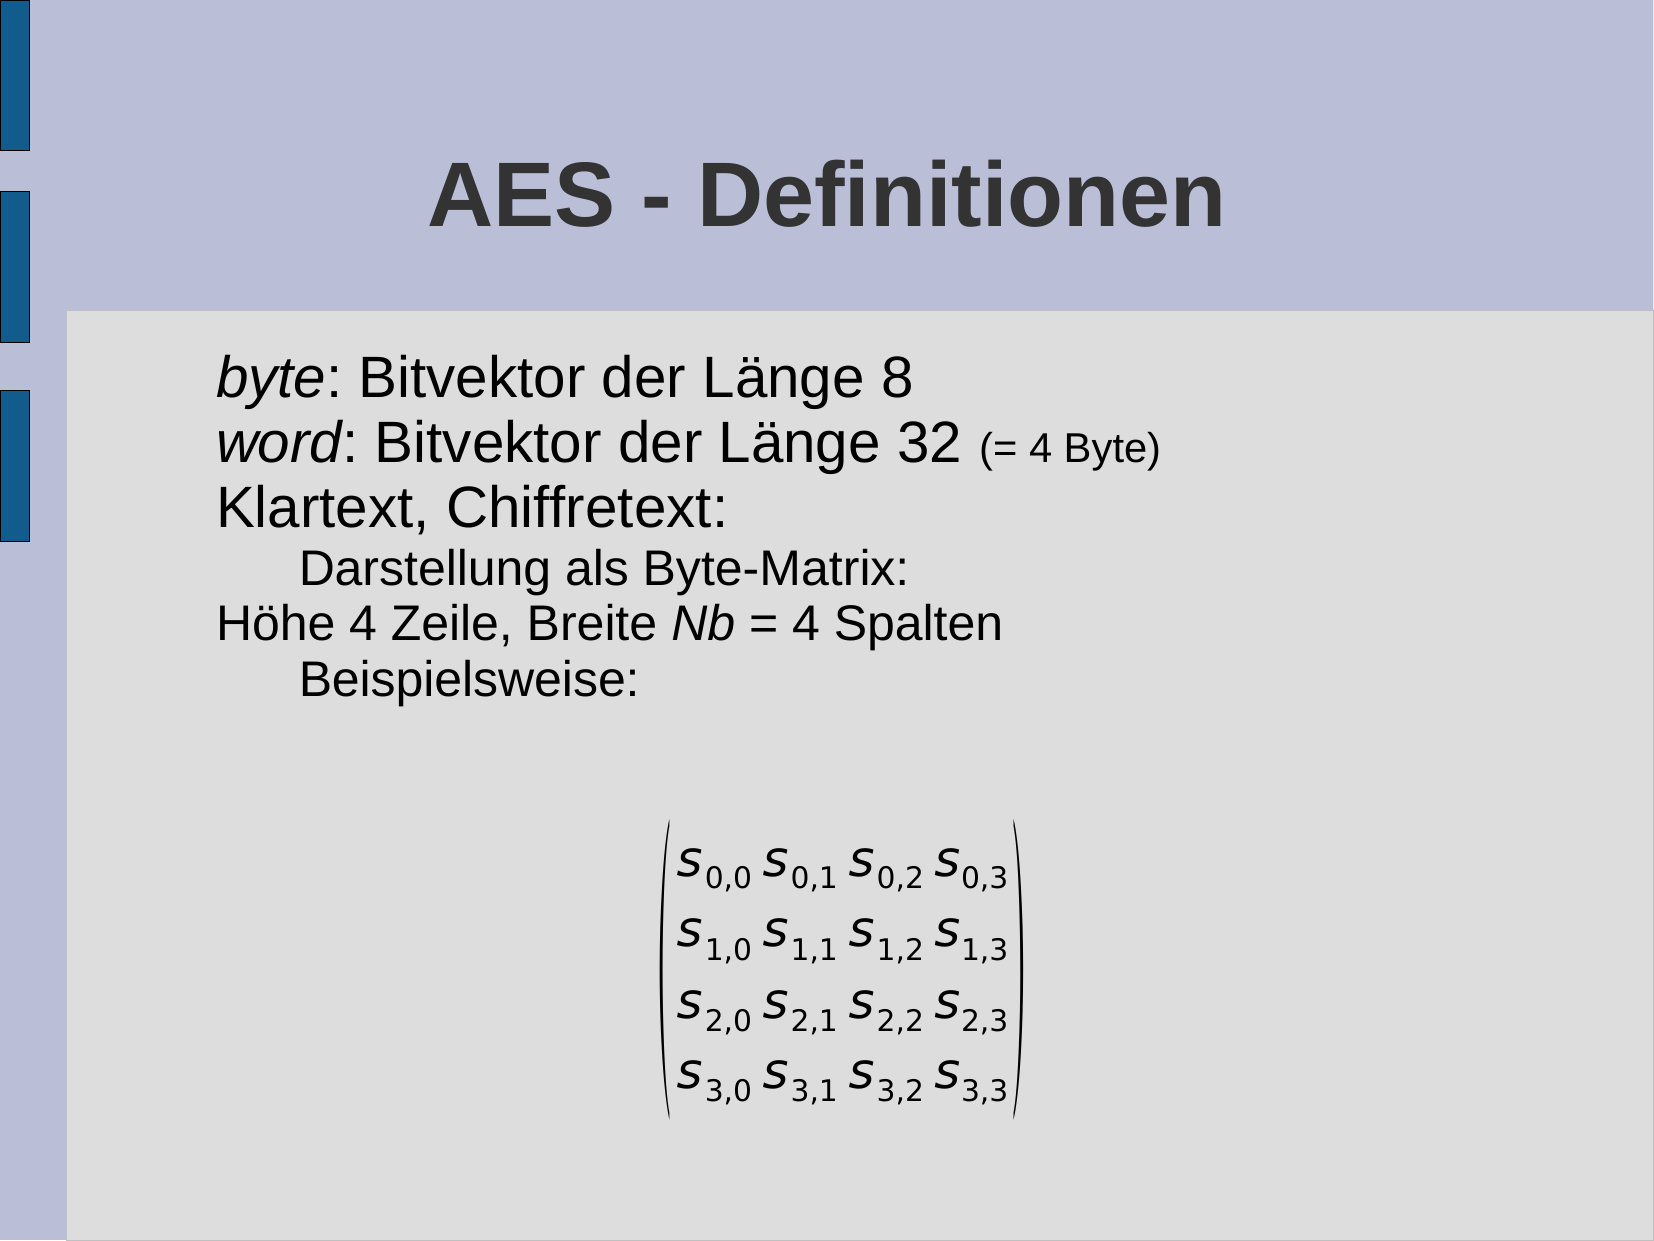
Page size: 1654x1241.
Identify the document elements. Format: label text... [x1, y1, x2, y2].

title AES - Definitionen [121, 91, 1534, 299]
chart [650, 817, 1034, 1123]
list byte: Bitvektor der Länge 8 word: Bitvektor der Länge 32 (= 4 Byte) Klartext, Chiffretext: Darstellung als Byte-Matrix: Höhe 4 Zeile, Breite Nb = 4 Spalten Beispielsweise: [121, 344, 1534, 1127]
